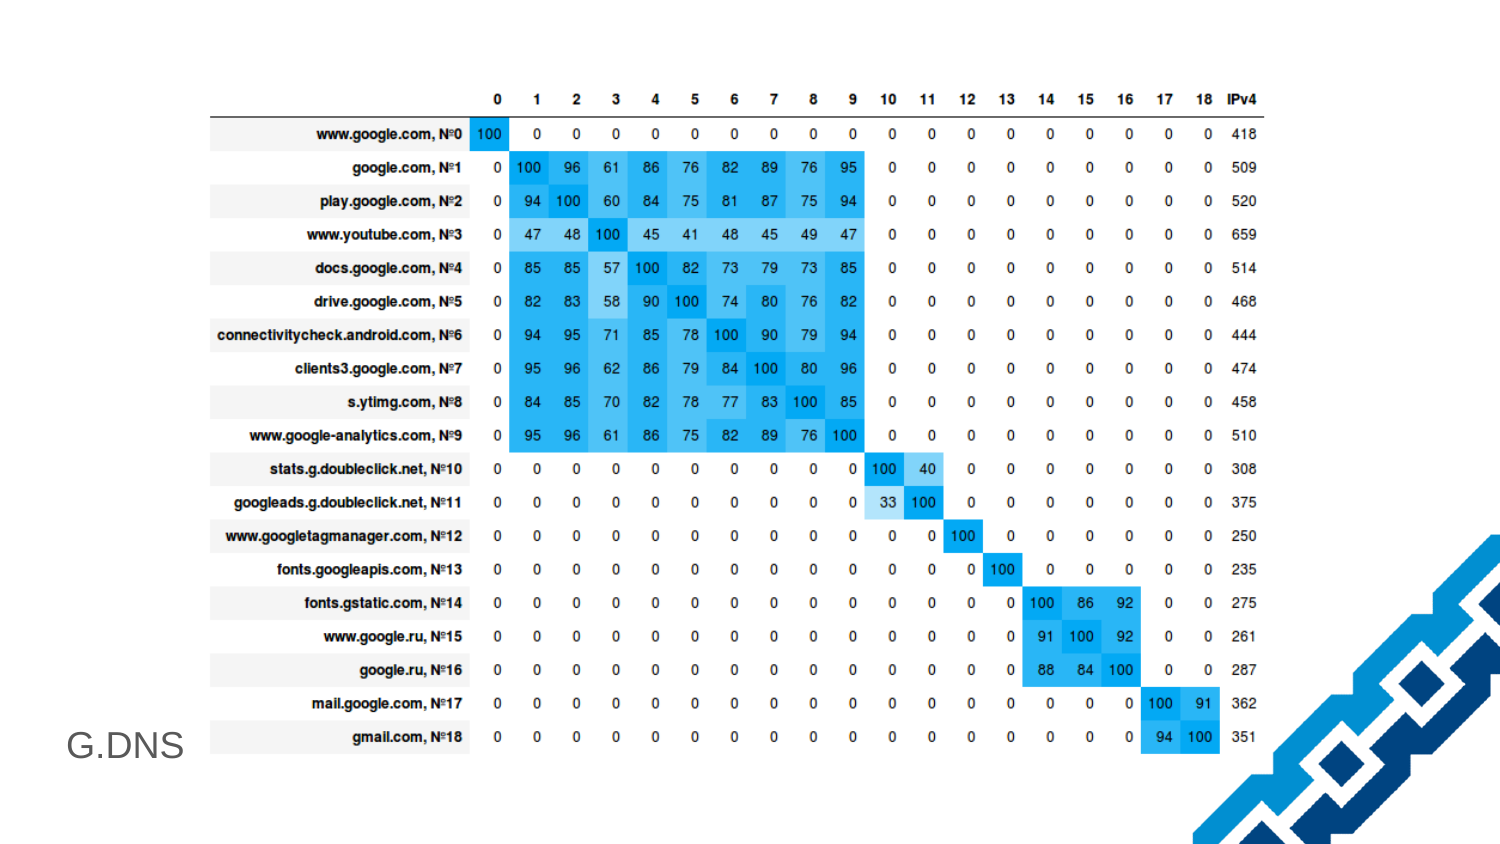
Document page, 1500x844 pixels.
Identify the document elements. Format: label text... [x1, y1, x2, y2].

picture [1220, 564, 1500, 844]
picture [0, 0, 1500, 844]
list G.DNS [51, 694, 1036, 794]
